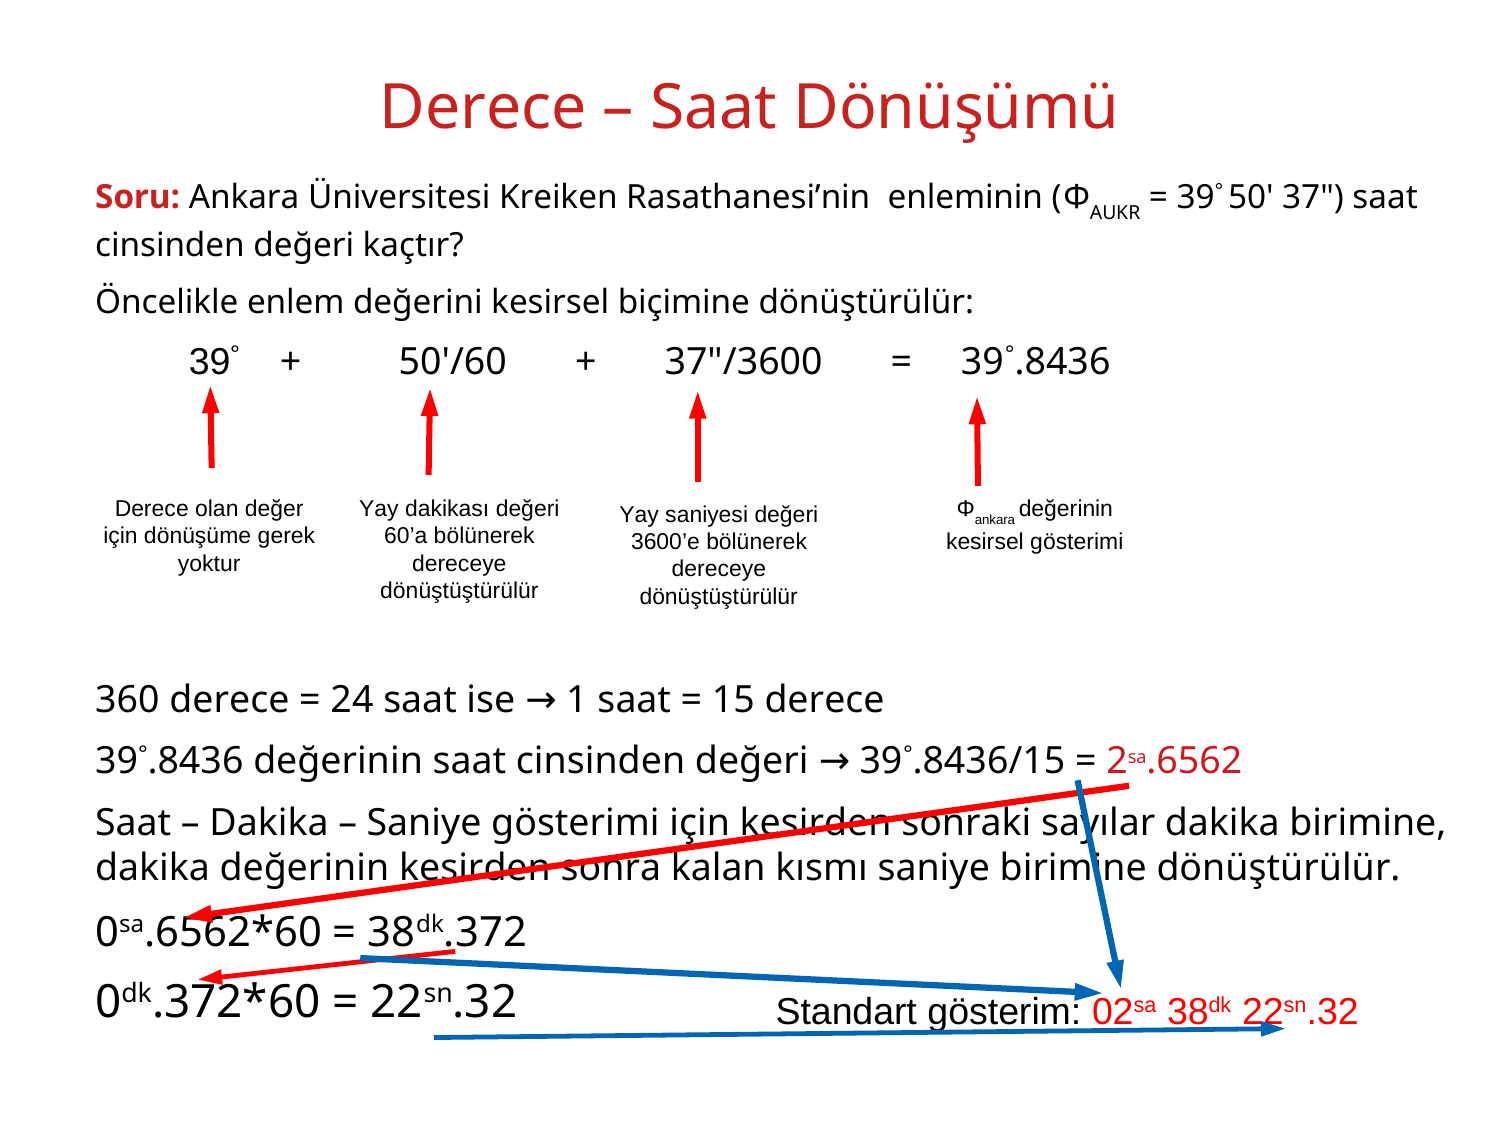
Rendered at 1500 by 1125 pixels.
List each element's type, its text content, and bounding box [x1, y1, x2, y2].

text_box Standart gösterim: 02sa 38dk 22sn.32 [760, 979, 1418, 1085]
text_box Φankara değerinin kesirsel gösterimi [905, 486, 1165, 590]
title Derece – Saat Dönüşümü [75, 56, 1426, 150]
text_box Yay dakikası değeri 60’a bölünerek dereceye dönüştüştürülür [334, 486, 585, 612]
list Soru: Ankara Üniversitesi Kreiken Rasathanesi’nin enleminin (ΦAUKR = 39° 50' 37") saat cinsinden değeri kaçtır? Öncelikle enlem değerini kesirsel biçimine dönüştürülür: 39° + 50'/60 + 37"/3600 = 39°.8436 360 derece = 24 saat ise → 1 saat = 15 derece 39°.8436 değerinin saat cinsinden değeri → 39°.8436/15 = 2sa.6562 Saat – Dakika – Saniye gösterimi için kesirden sonraki sayılar dakika birimine, dakika değerinin kesirden sonra kalan kısmı saniye birimine dönüştürülür. 0sa.6562*60 = 38dk.372 0dk.372*60 = 22sn.32 [24, 167, 1500, 1035]
text_box Yay saniyesi değeri 3600’e bölünerek dereceye dönüştüştürülür [593, 491, 844, 617]
text_box Derece olan değer için dönüşüme gerek yoktur [84, 486, 334, 587]
